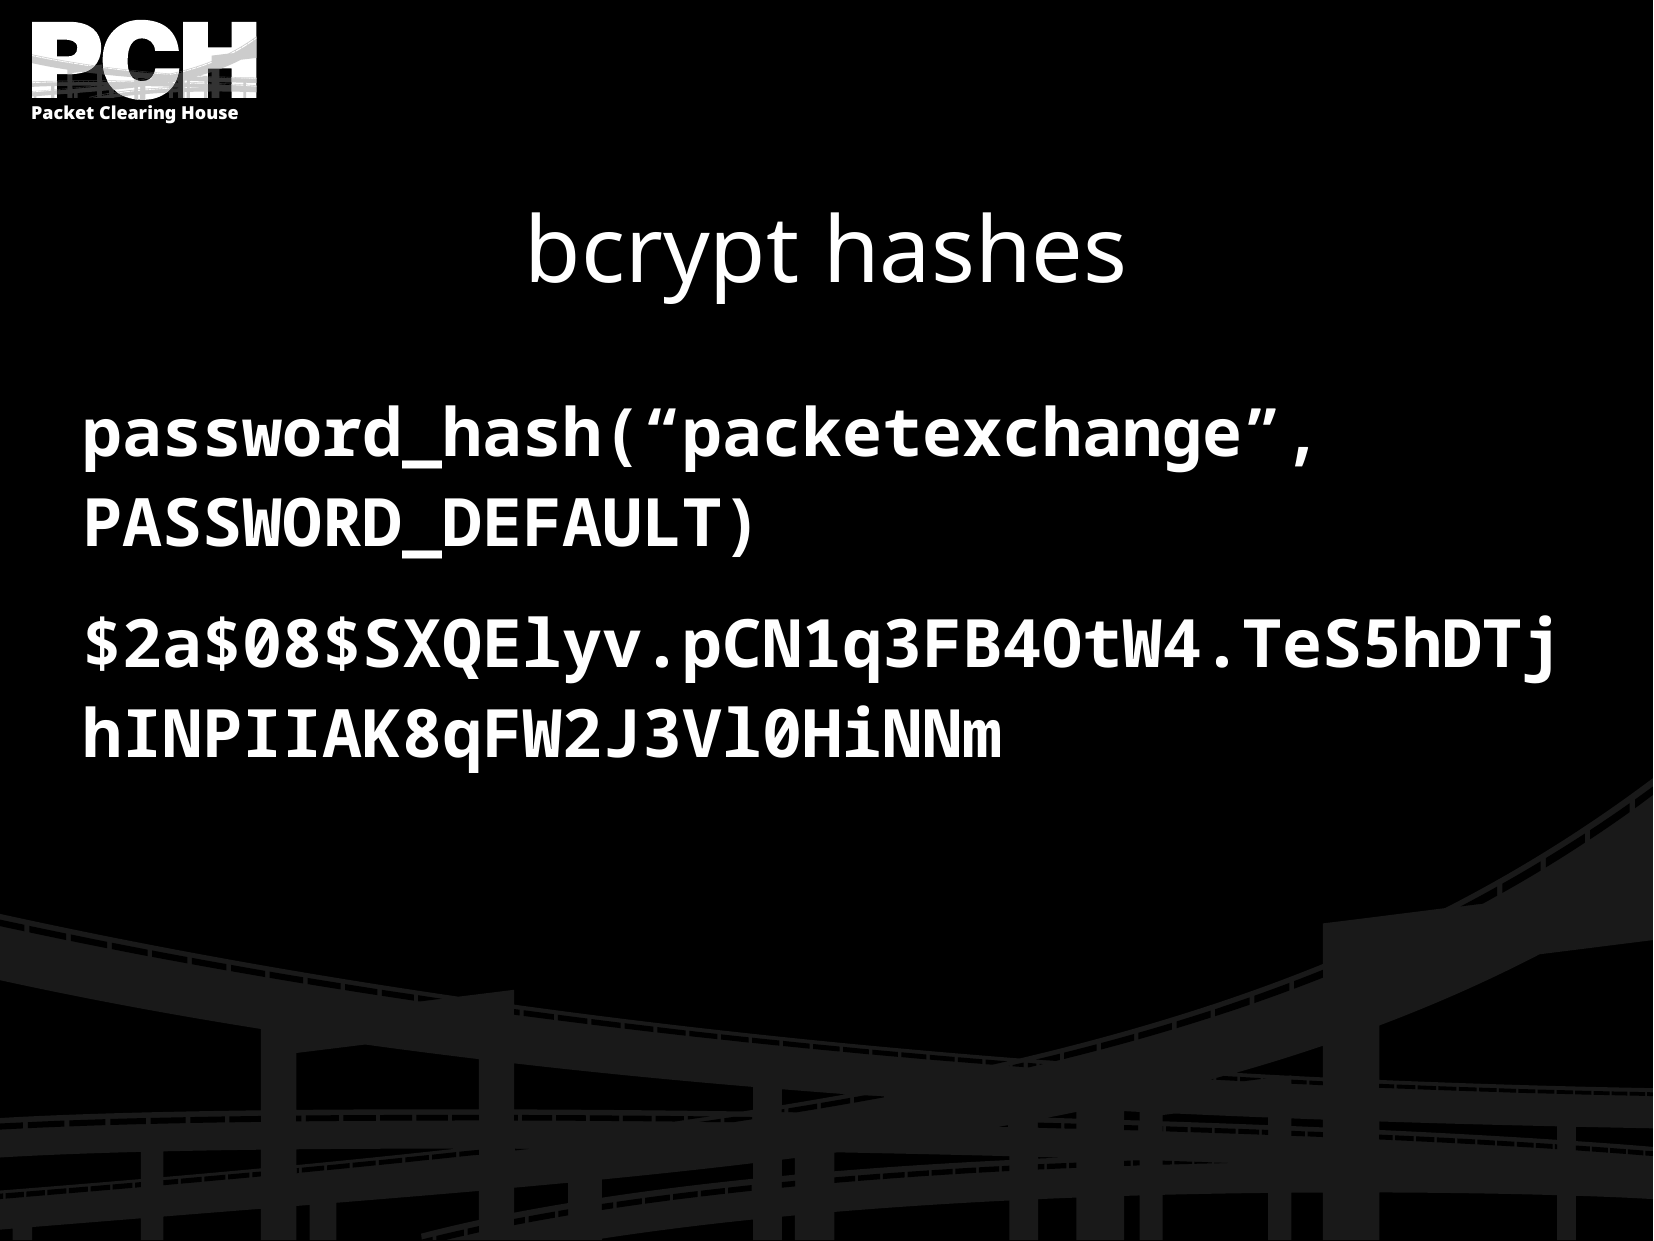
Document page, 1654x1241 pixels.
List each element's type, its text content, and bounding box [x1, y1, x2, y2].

list password_hash(“packetexchange”, PASSWORD_DEFAULT) $2a$08$SXQElyv.pCN1q3FB4OtW4.TeS5hDTjhINPIIAK8qFW2J3Vl0HiNNm [82, 384, 1571, 1105]
title bcrypt hashes [82, 143, 1571, 352]
